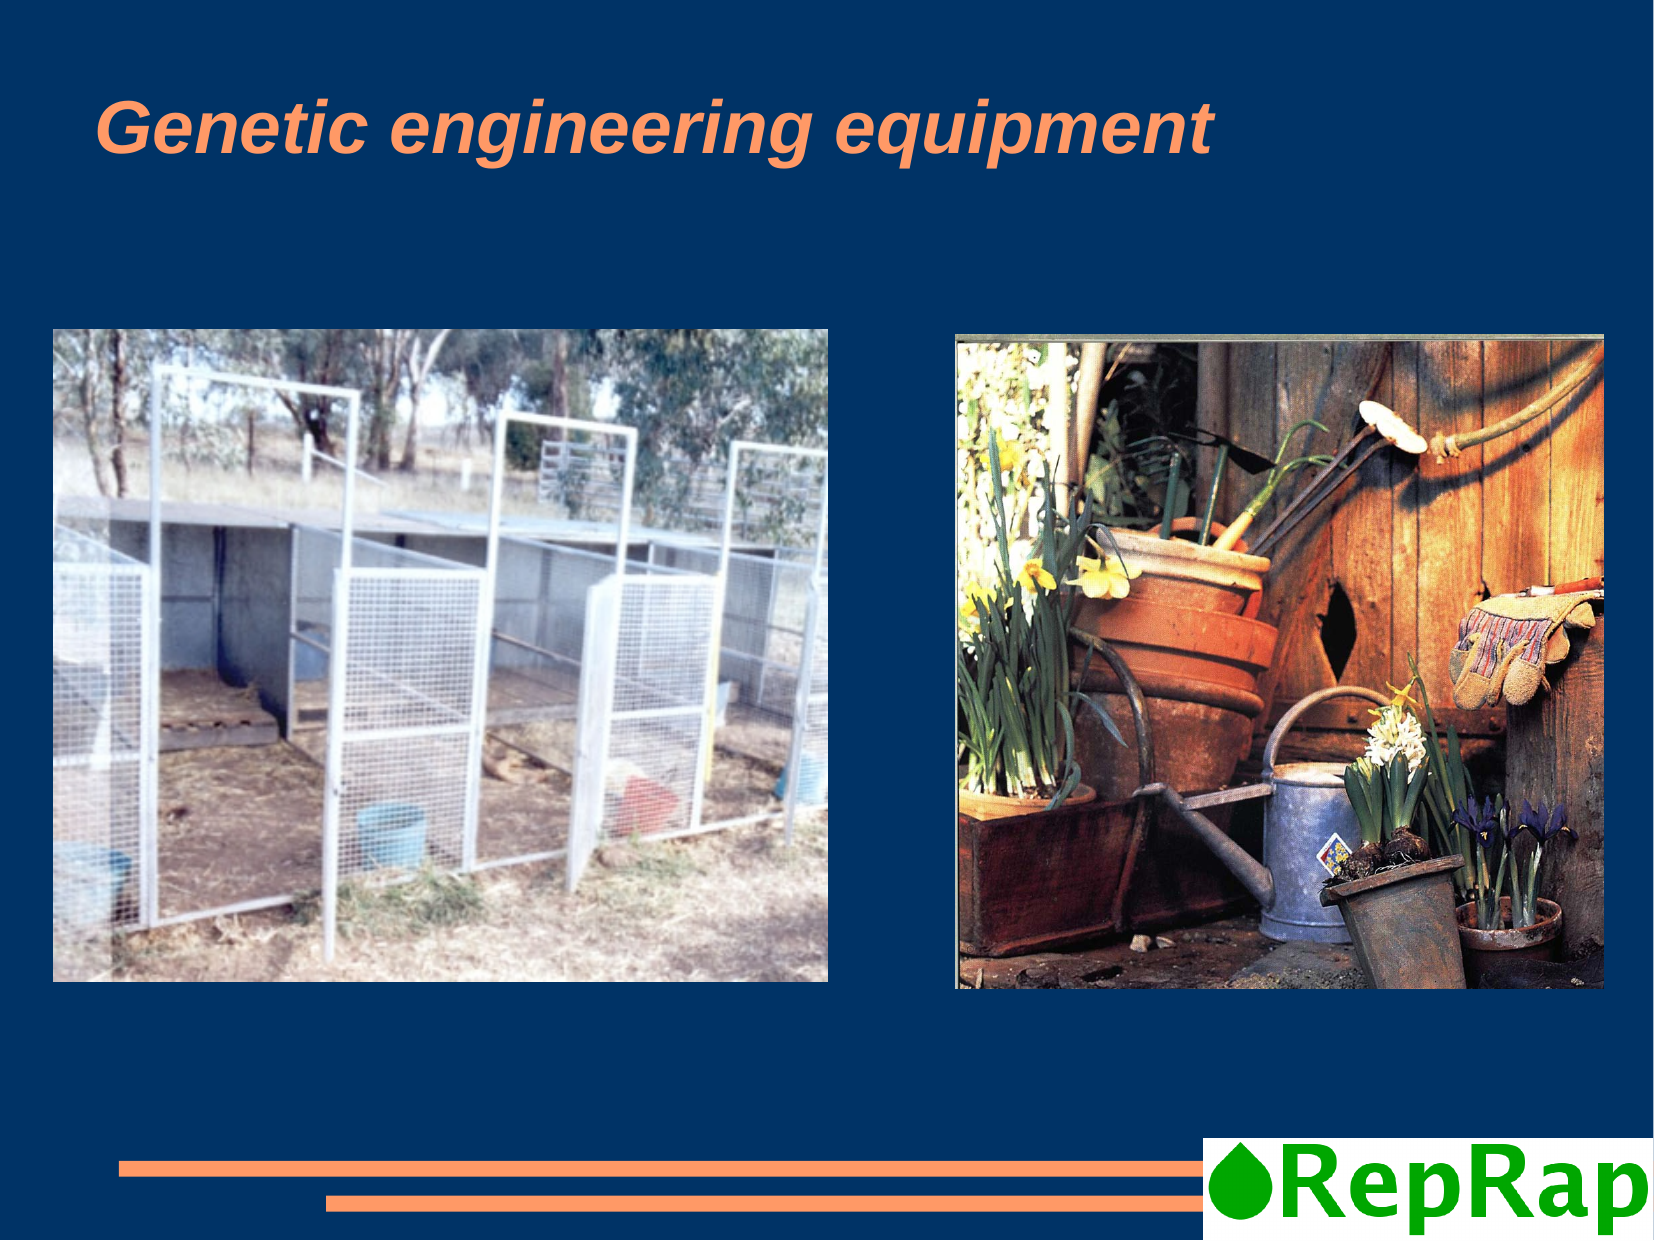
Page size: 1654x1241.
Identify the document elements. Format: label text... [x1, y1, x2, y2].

picture [1203, 1138, 1654, 1241]
picture [955, 334, 1604, 989]
title Genetic engineering equipment [94, 57, 1489, 199]
picture [53, 329, 828, 982]
